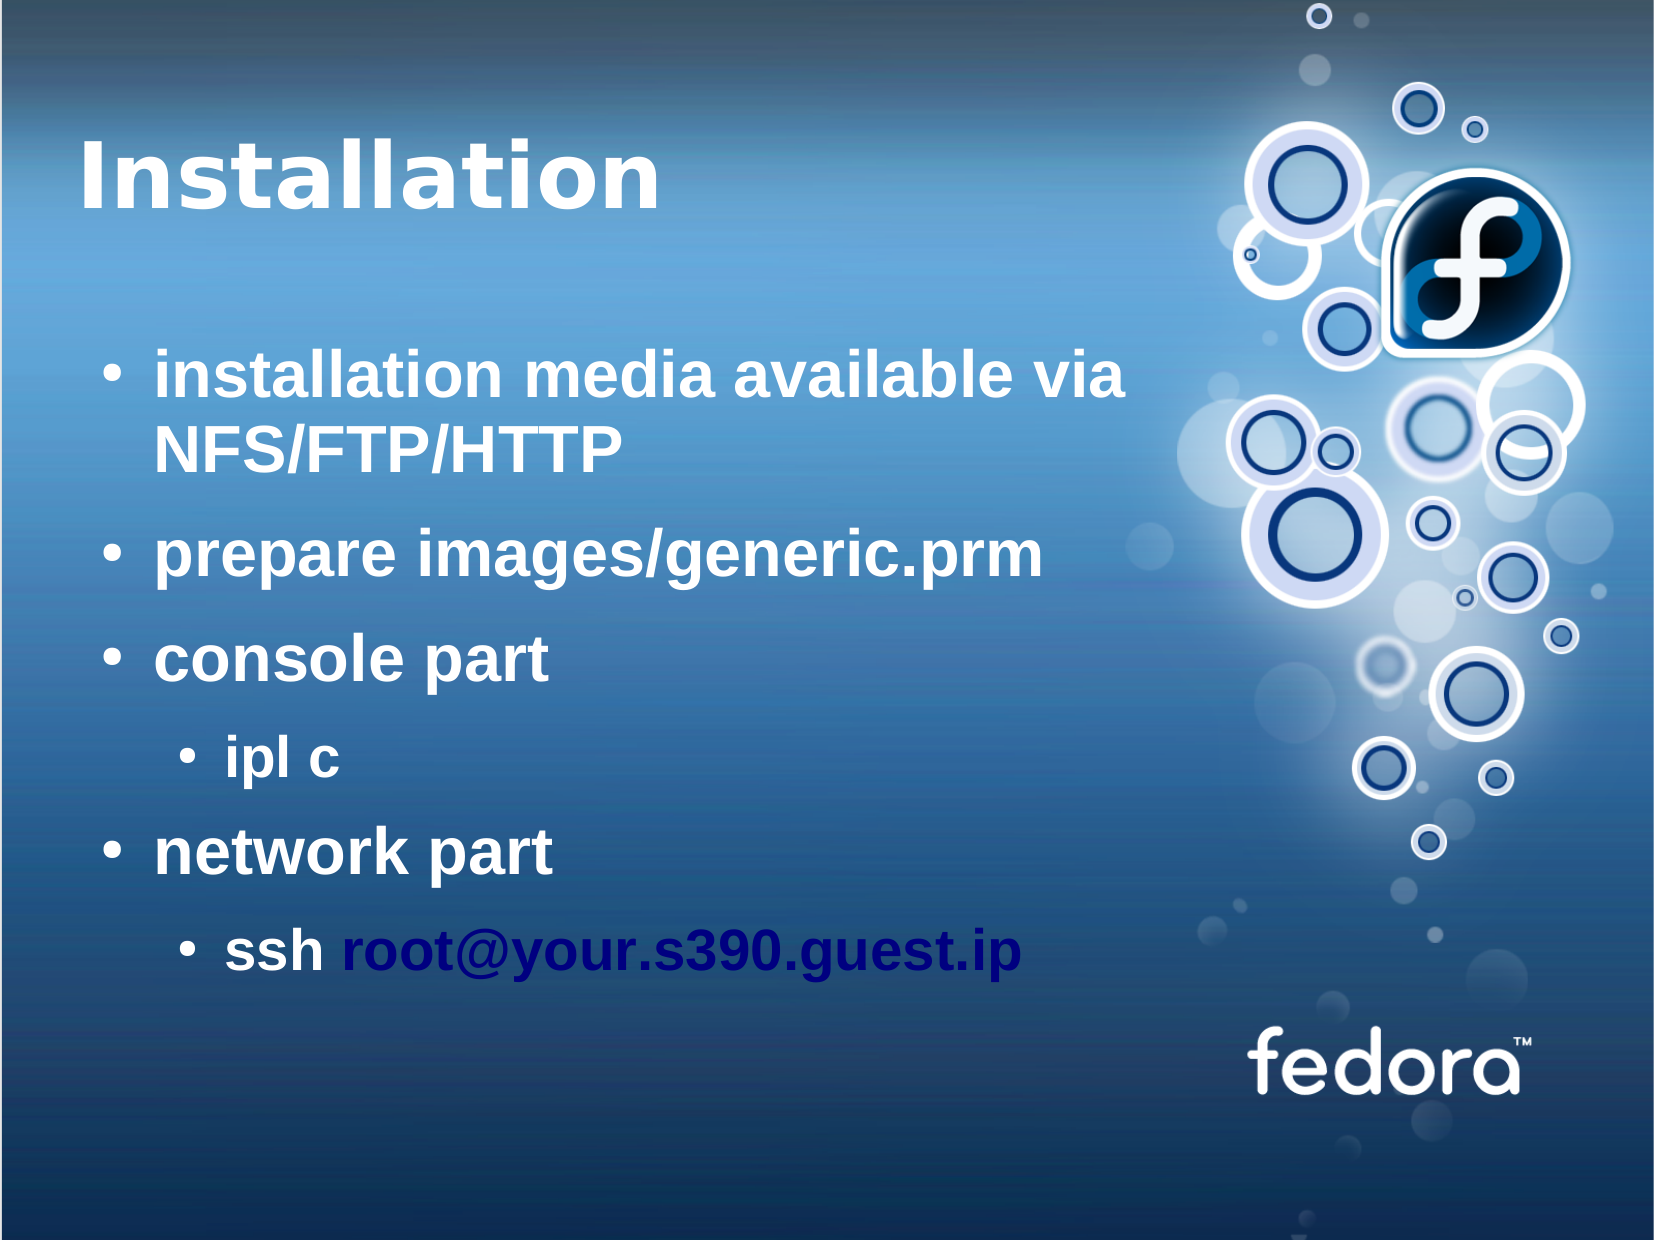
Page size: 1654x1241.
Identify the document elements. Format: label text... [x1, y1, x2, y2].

picture [1, 0, 1654, 1240]
list installation media available via NFS/FTP/HTTP prepare images/generic.prm console part ipl c network part ssh root@your.s390.guest.ip [82, 337, 1388, 1142]
title Installation [76, 73, 1565, 281]
